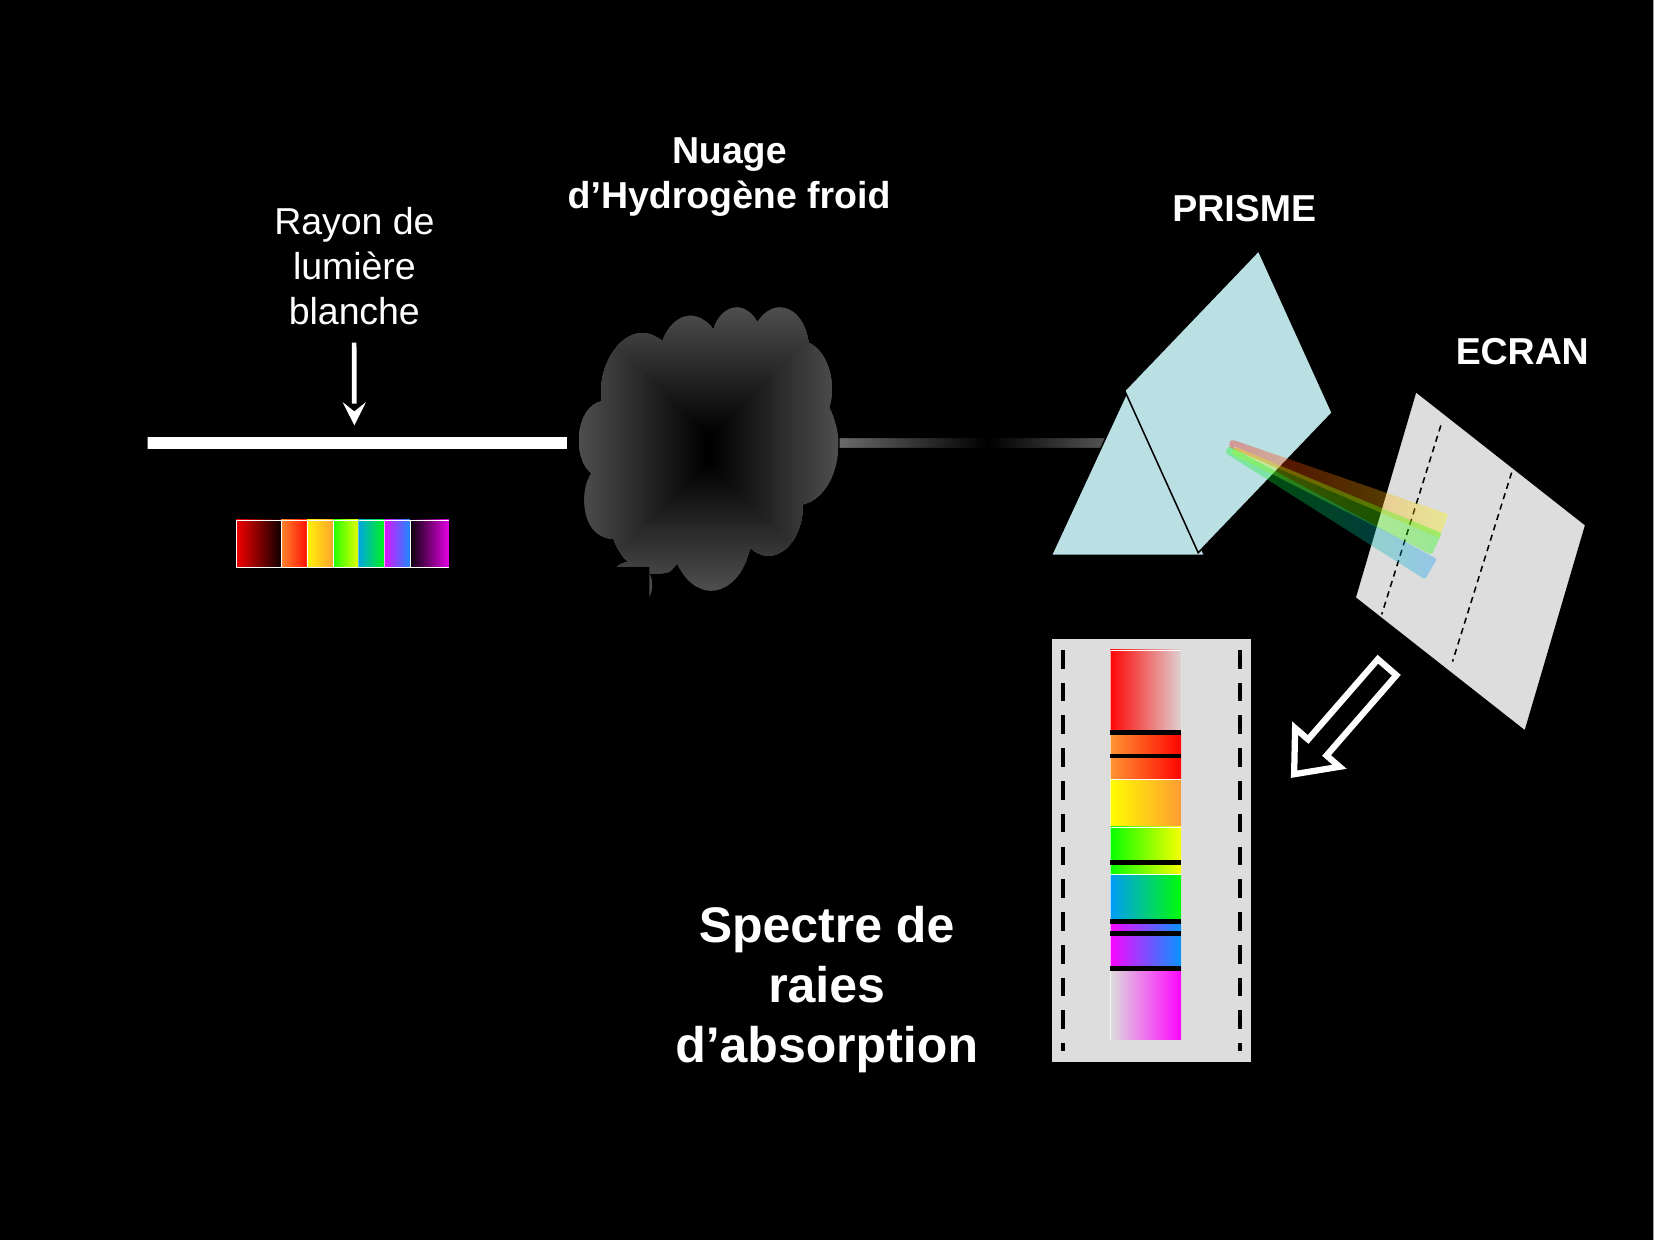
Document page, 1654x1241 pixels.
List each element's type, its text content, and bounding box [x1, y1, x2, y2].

text_box Nuage d’Hydrogène froid [543, 118, 916, 224]
text_box [555, 250, 1586, 732]
text_box [371, 519, 449, 568]
text_box [236, 519, 365, 568]
text_box [1051, 637, 1253, 1064]
text_box ECRAN [1441, 319, 1607, 380]
text_box Rayon de lumière blanche [236, 189, 473, 340]
text_box Spectre de raies d’absorption [620, 884, 1034, 1080]
text_box PRISME [1157, 176, 1383, 237]
text_box [147, 437, 567, 449]
